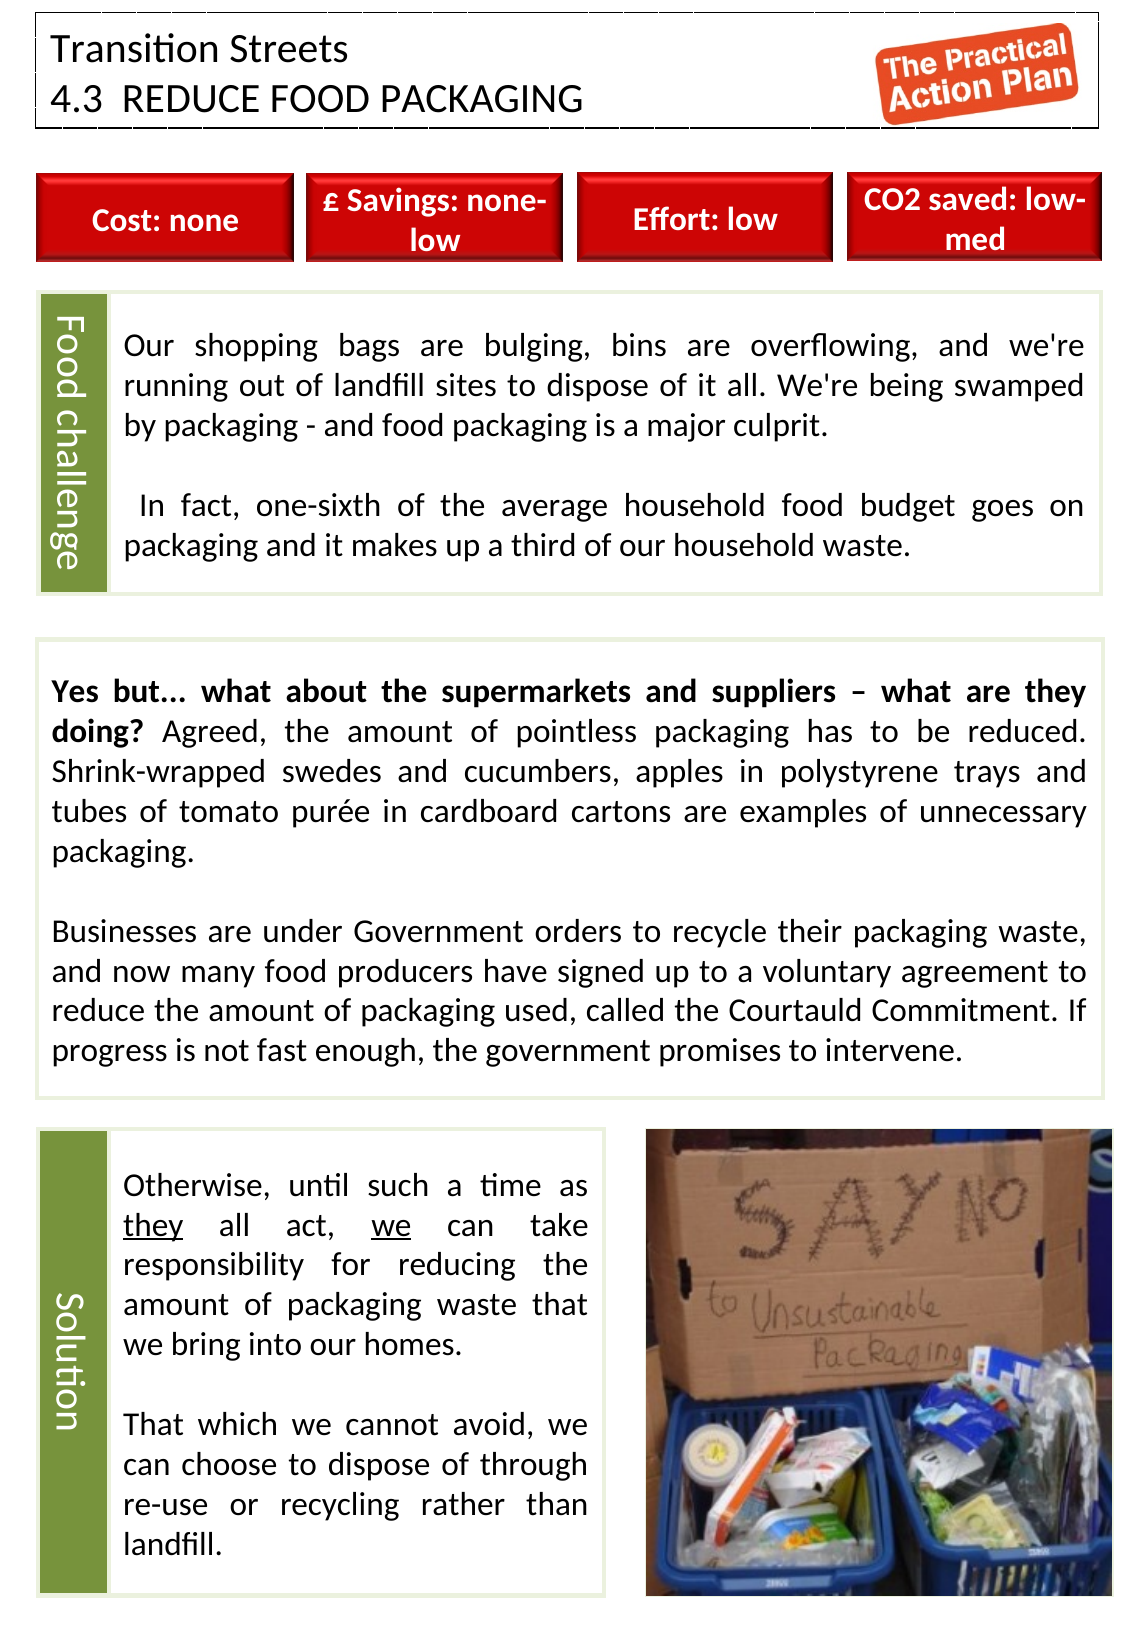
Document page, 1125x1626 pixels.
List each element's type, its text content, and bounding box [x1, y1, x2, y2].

text_box Our shopping bags are bulging, bins are overflowing, and we're running out of landfill sites to dispose of it all. We're being swamped by packaging - and food packaging is a major culprit. In fact, one-sixth of the average household food budget goes on packaging and it makes up a third of our household waste. [110, 291, 1101, 595]
picture [304, 171, 565, 265]
text_box Solution [37, 1129, 109, 1596]
picture [845, 170, 1104, 264]
text_box Otherwise, until such a time as they all act, we can take responsibility for reducing the amount of packaging waste that we bring into our homes. That which we cannot avoid, we can choose to dispose of through re-use or recycling rather than landfill. [109, 1129, 604, 1596]
text_box Effort: low [578, 172, 833, 262]
picture [34, 171, 296, 265]
text_box CO2 saved: low-med [848, 172, 1103, 262]
text_box Yes but... what about the supermarkets and suppliers – what are they doing? Agreed, the amount of pointless packaging has to be reduced. Shrink-wrapped swedes and cucumbers, apples in polystyrene trays and tubes of tomato purée in cardboard cartons are examples of unnecessary packaging. Businesses are under Government orders to recycle their packaging waste, and now many food producers have signed up to a voluntary agreement to reduce the amount of packaging used, called the Courtauld Commitment. If progress is not fast enough, the government promises to intervene. [36, 639, 1104, 1099]
picture [575, 170, 835, 265]
text_box Transition Streets 4.3 REDUCE FOOD PACKAGING [35, 12, 1099, 129]
picture [646, 1129, 1113, 1596]
text_box £ Savings: none-low [307, 173, 563, 263]
text_box Cost: none [38, 173, 294, 263]
text_box Food challenge [38, 291, 110, 595]
